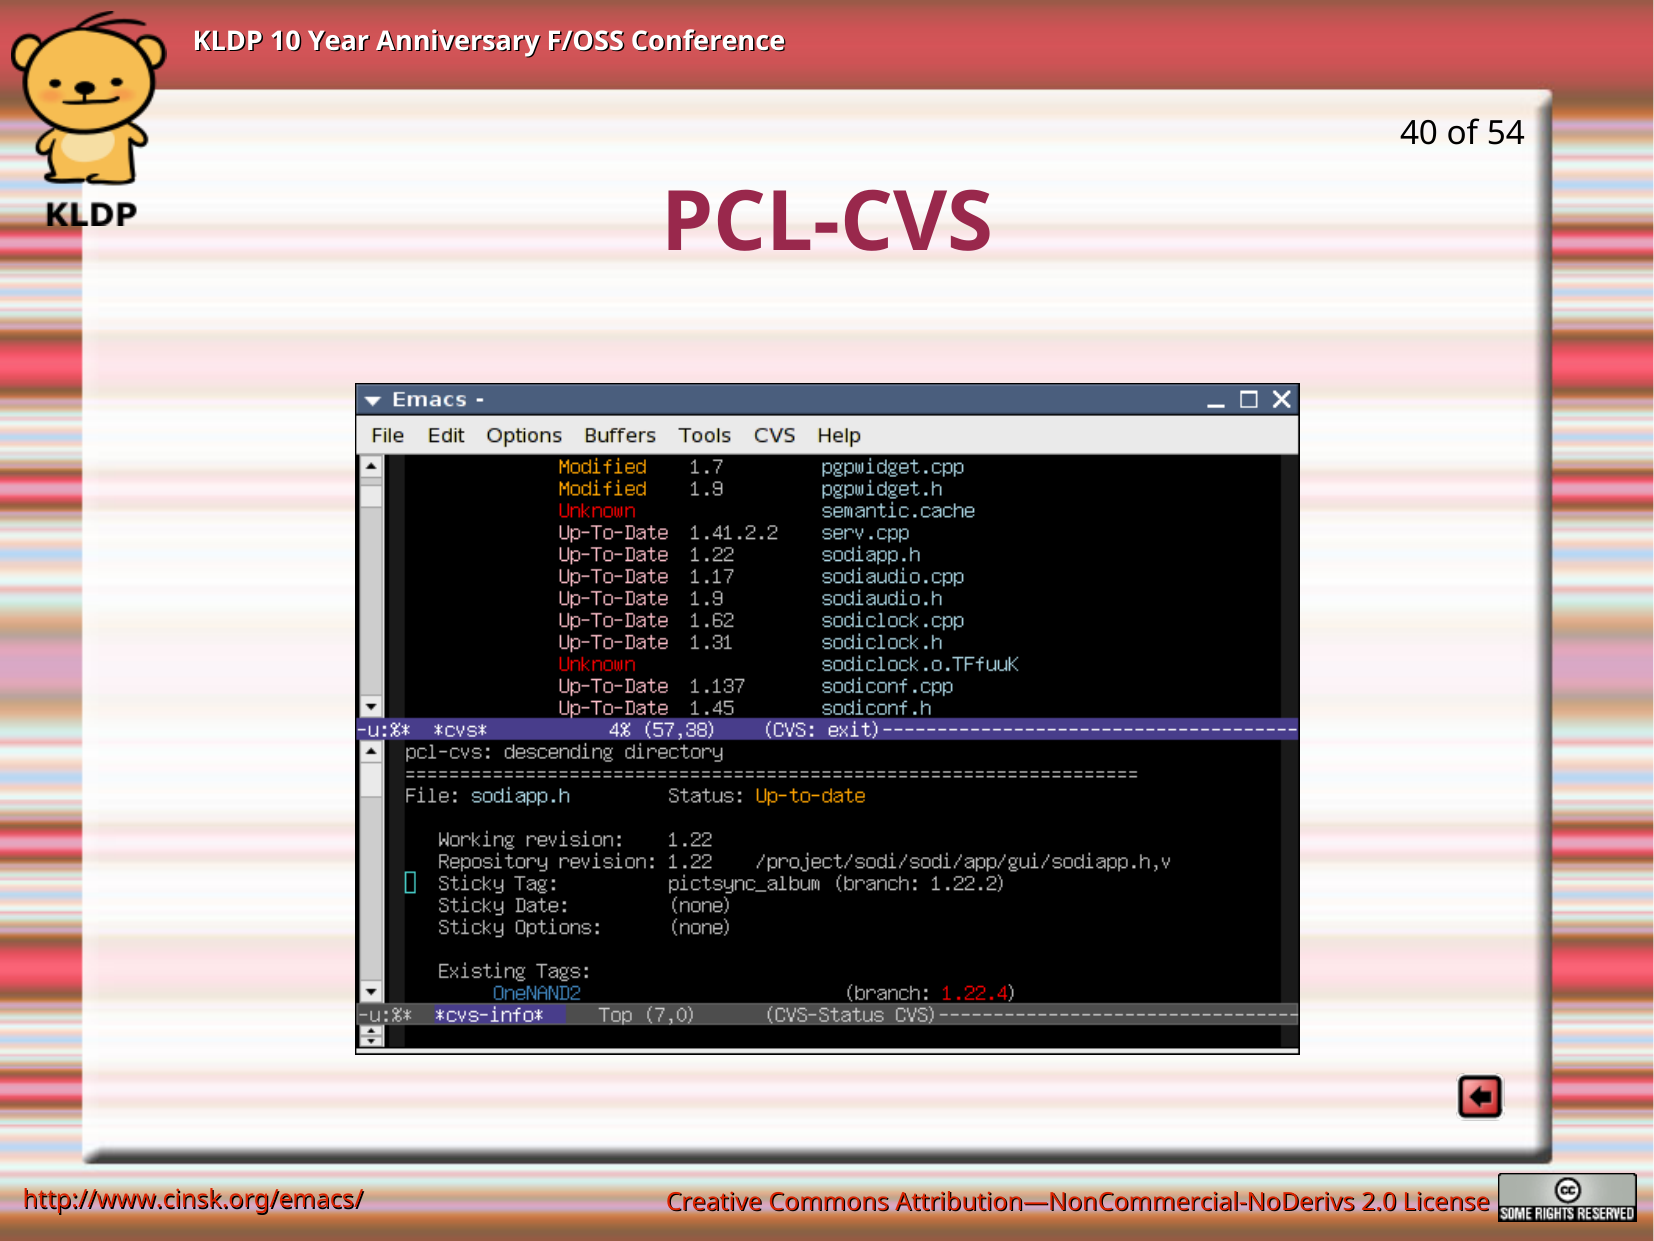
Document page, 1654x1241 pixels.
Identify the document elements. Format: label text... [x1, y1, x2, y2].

title PCL-CVS [121, 114, 1534, 322]
picture [0, 0, 1654, 1241]
